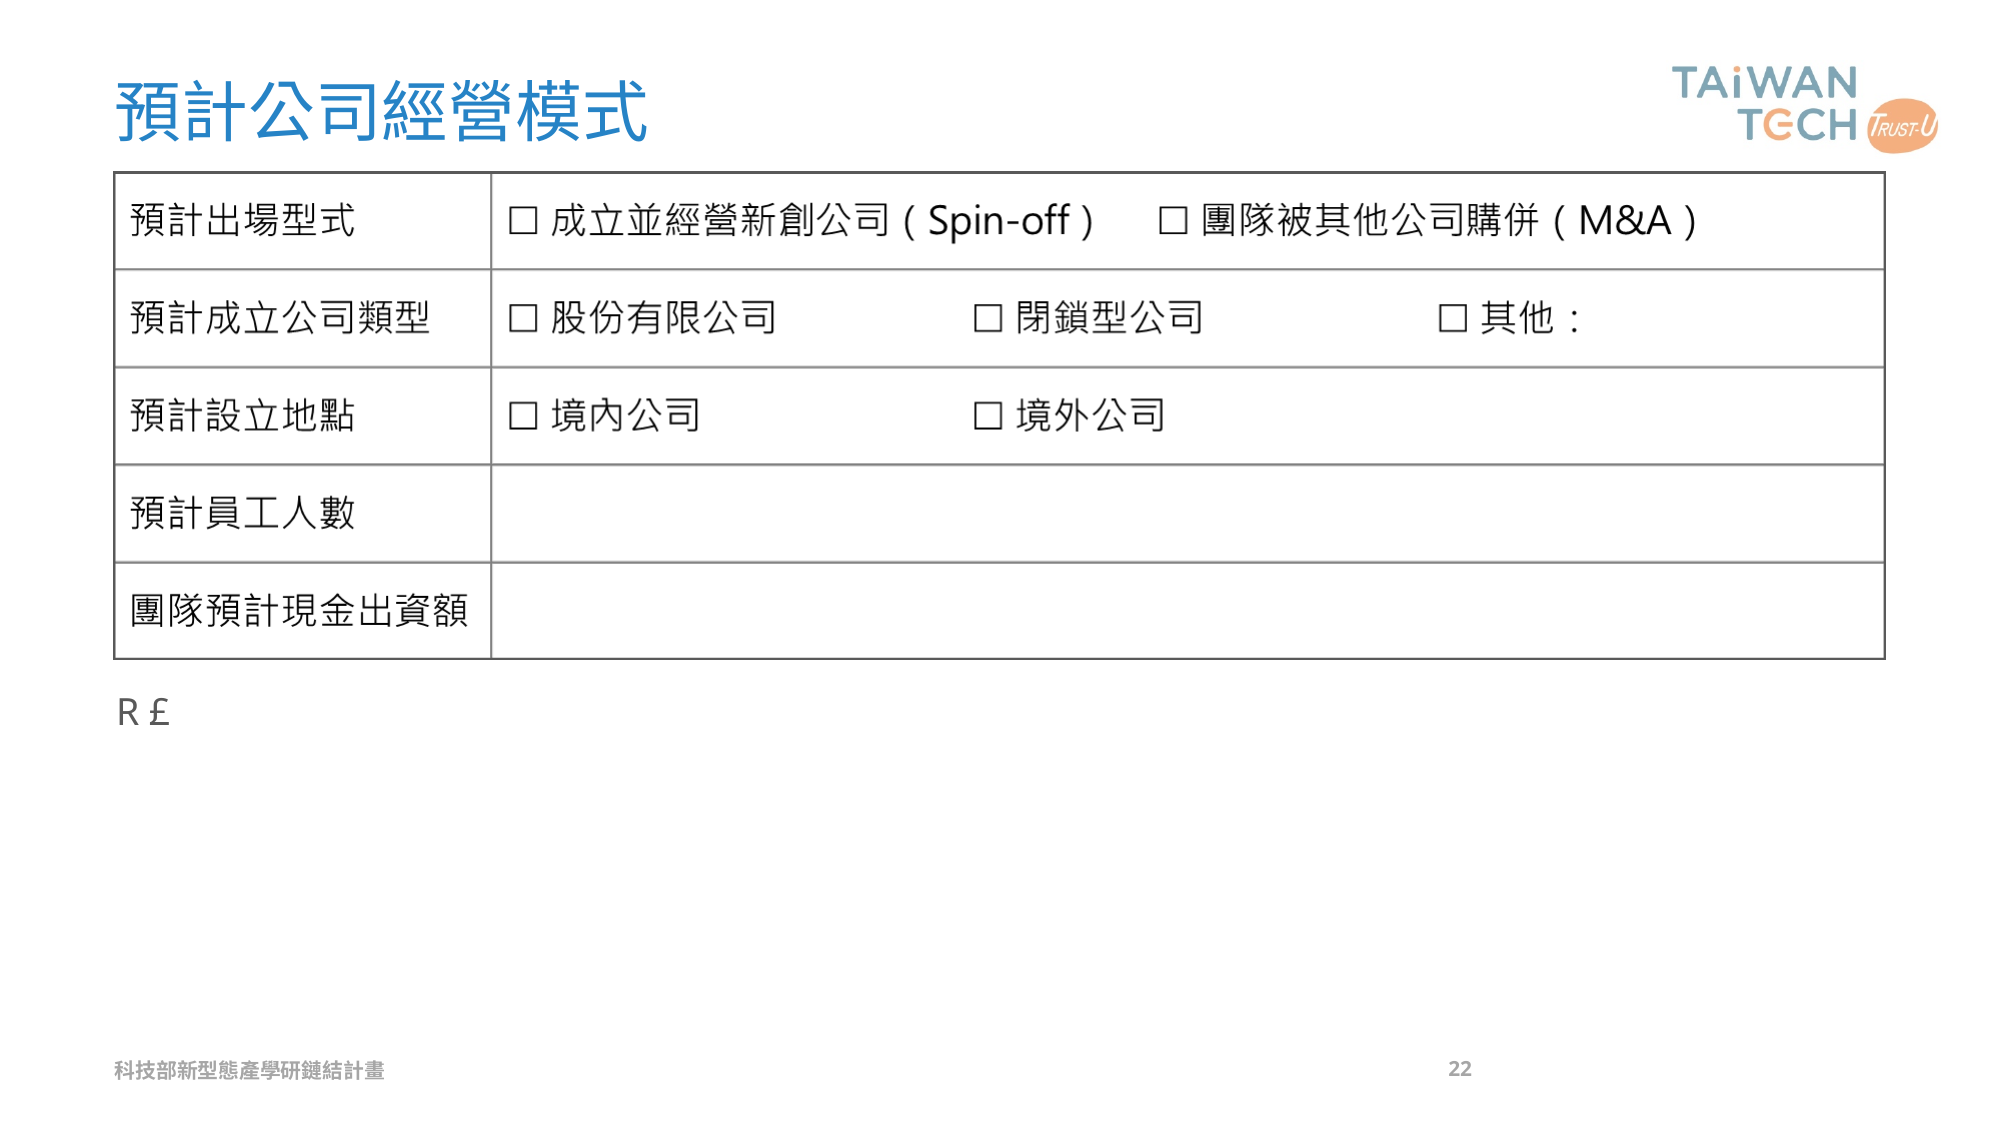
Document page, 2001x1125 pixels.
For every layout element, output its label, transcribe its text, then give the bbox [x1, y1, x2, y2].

picture [113, 172, 1886, 661]
text_box [1433, 1040, 1900, 1101]
text_box R £ [101, 681, 186, 741]
text_box 科技部新型態產學研鏈結計畫 [99, 1040, 567, 1101]
title 預計公司經營模式 [99, 45, 1900, 174]
